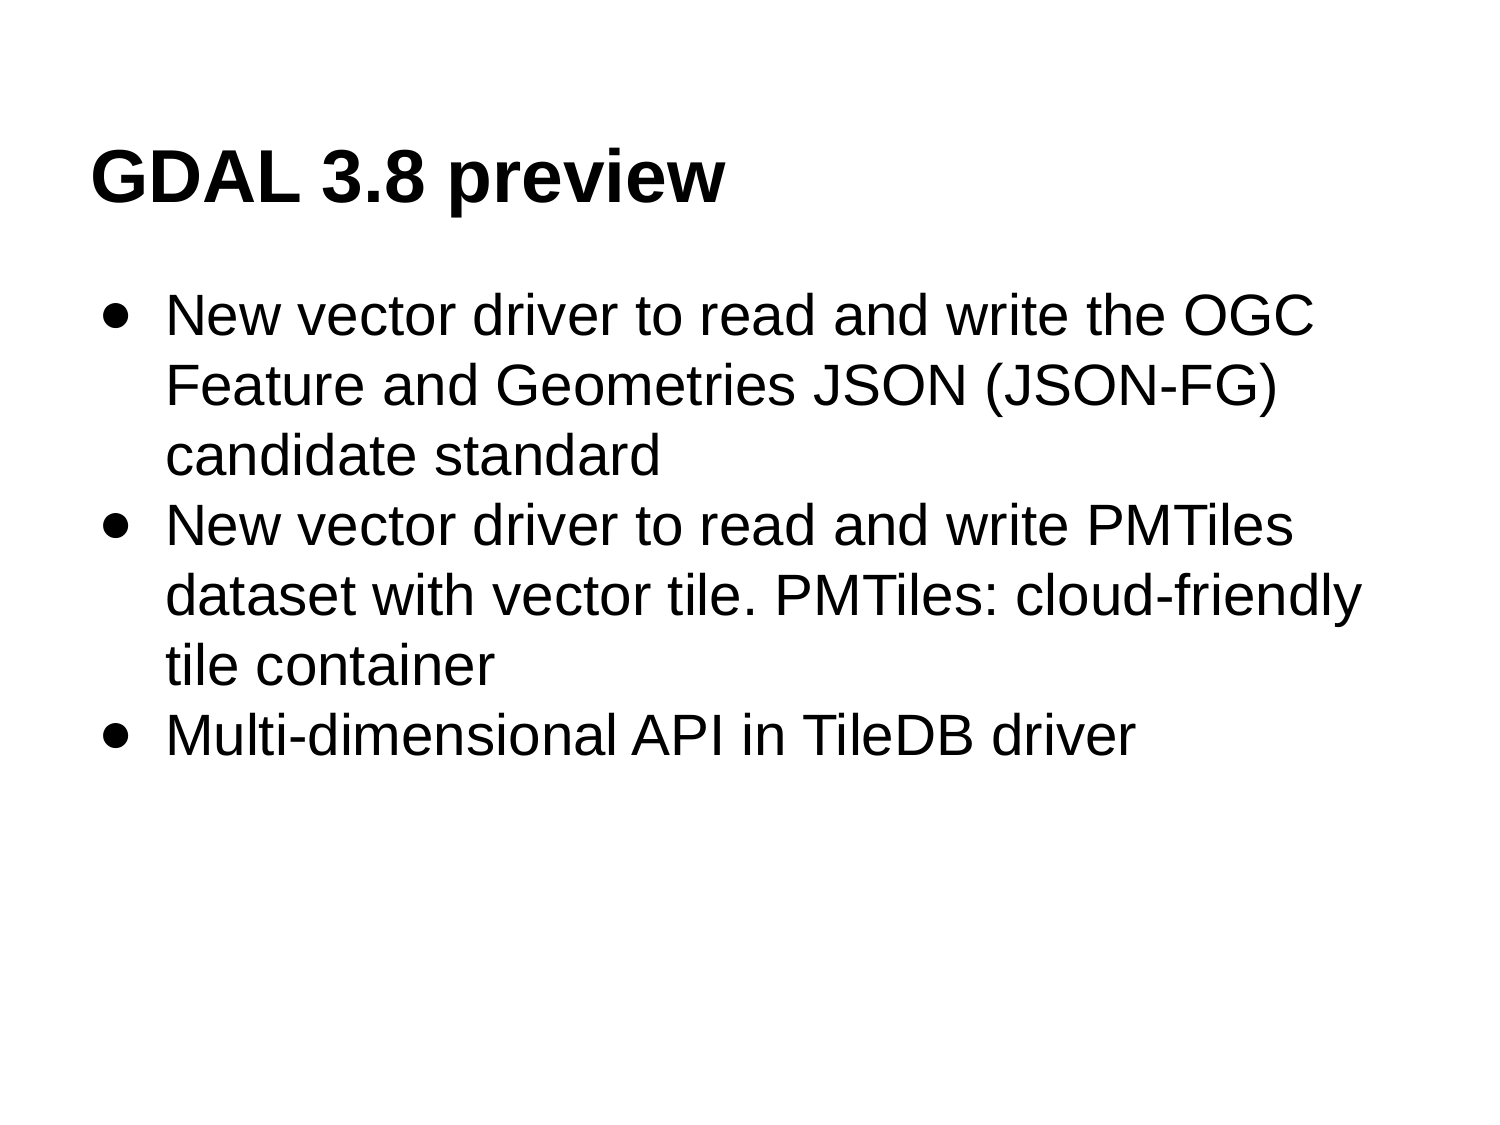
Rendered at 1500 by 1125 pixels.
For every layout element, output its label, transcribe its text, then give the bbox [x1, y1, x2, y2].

title GDAL 3.8 preview [75, 45, 1425, 233]
list New vector driver to read and write the OGC Feature and Geometries JSON (JSON-FG) candidate standard New vector driver to read and write PMTiles dataset with vector tile. PMTiles: cloud-friendly tile container Multi-dimensional API in TileDB driver [75, 262, 1425, 1078]
